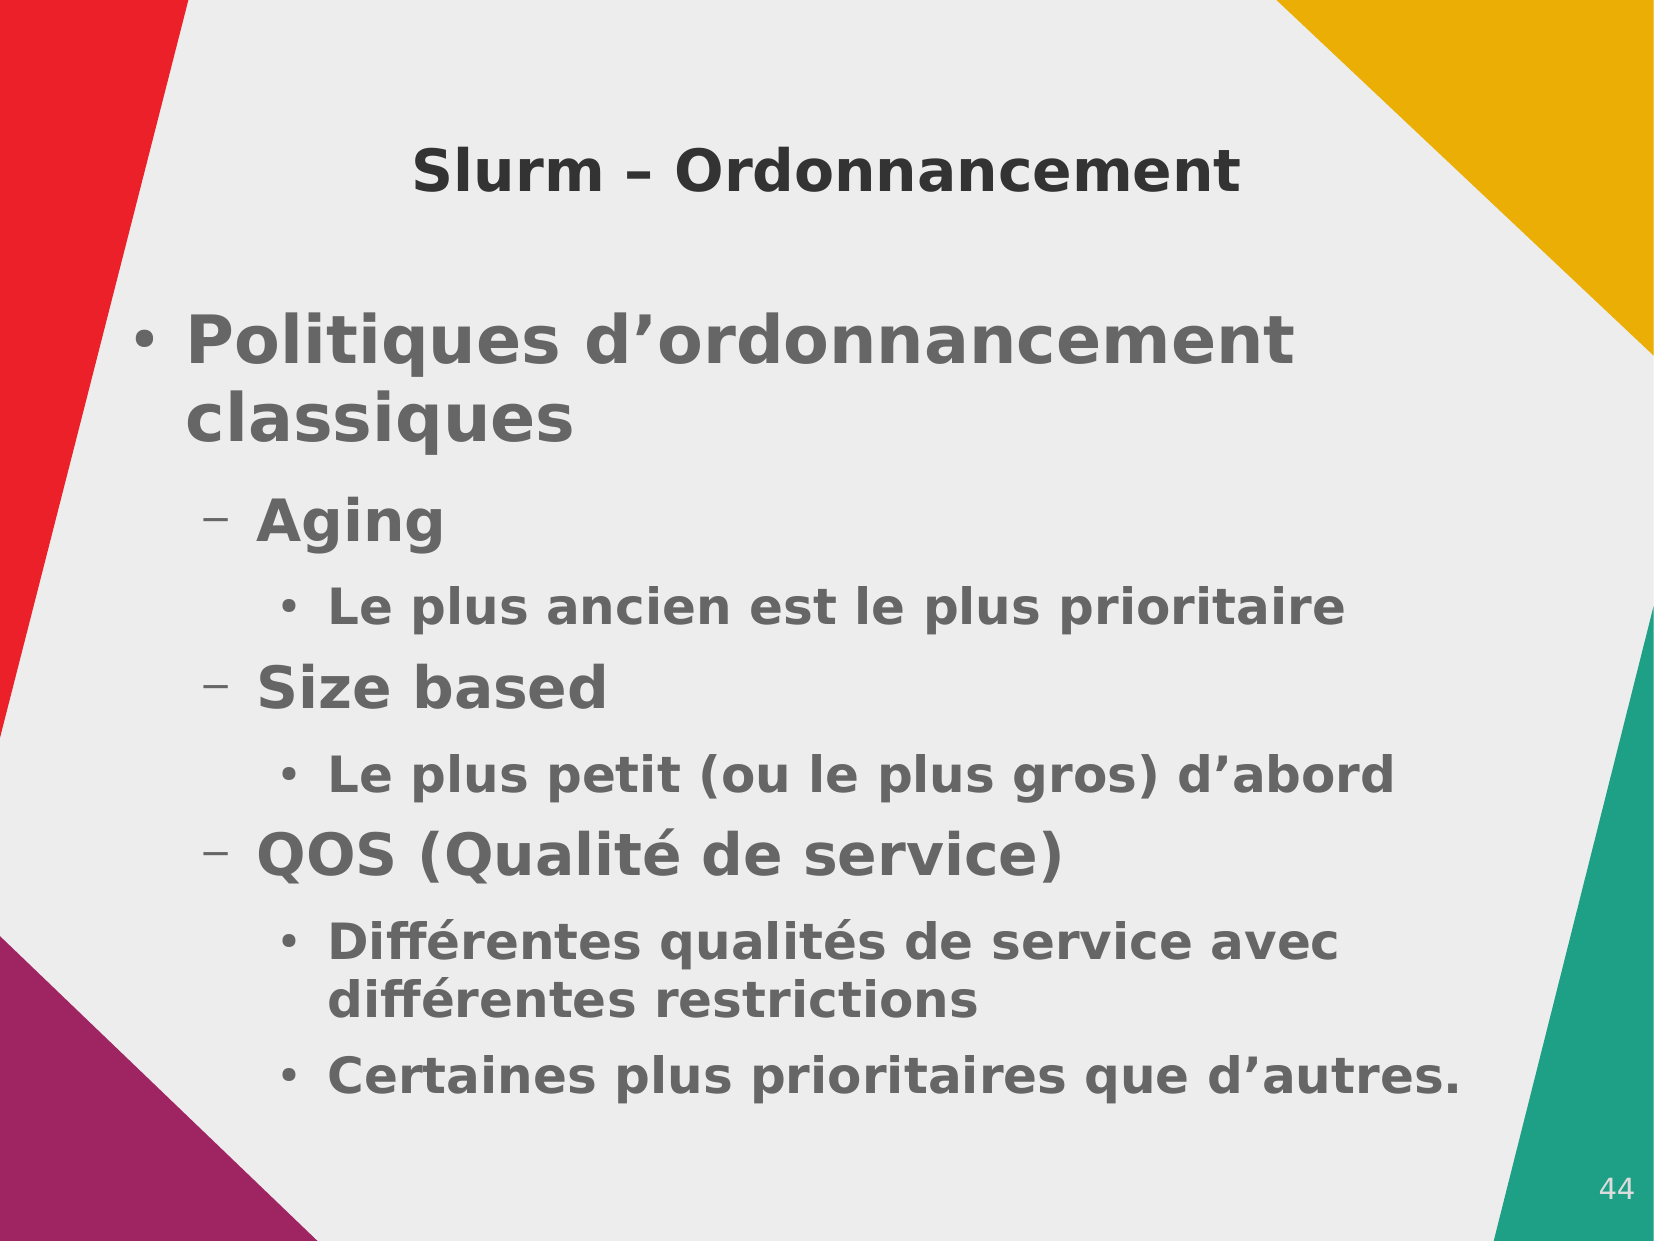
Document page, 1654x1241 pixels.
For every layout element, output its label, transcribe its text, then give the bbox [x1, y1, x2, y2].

list Politiques d’ordonnancement classiques Aging Le plus ancien est le plus prioritaire Size based Le plus petit (ou le plus gros) d’abord QOS (Qualité de service) Différentes qualités de service avec différentes restrictions Certaines plus prioritaires que d’autres. [114, 302, 1539, 1217]
title Slurm – Ordonnancement [114, 73, 1539, 271]
